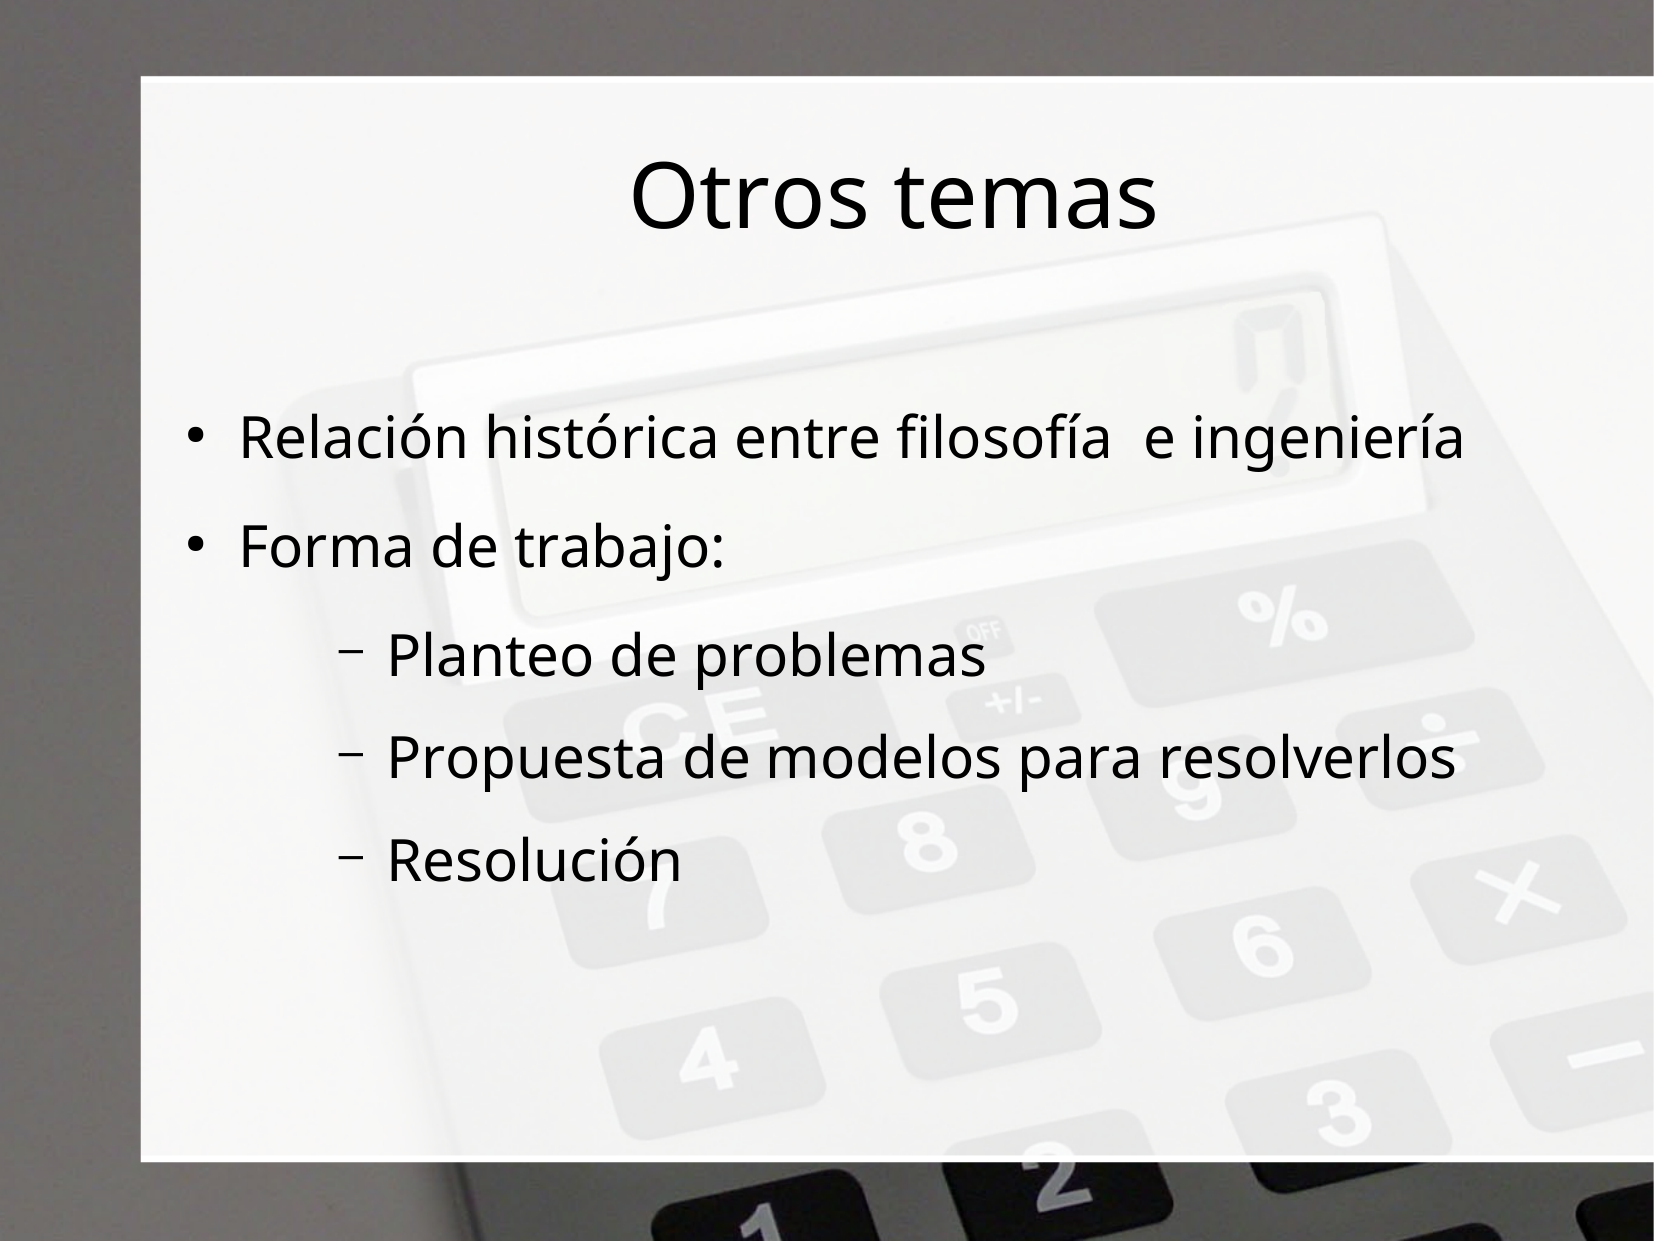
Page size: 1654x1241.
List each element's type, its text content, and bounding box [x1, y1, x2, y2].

picture [0, 0, 1654, 1241]
title Otros temas [150, 89, 1639, 297]
list Relación histórica entre filosofía e ingeniería Forma de trabajo: Planteo de problemas Propuesta de modelos para resolverlos Resolución [150, 396, 1613, 1201]
